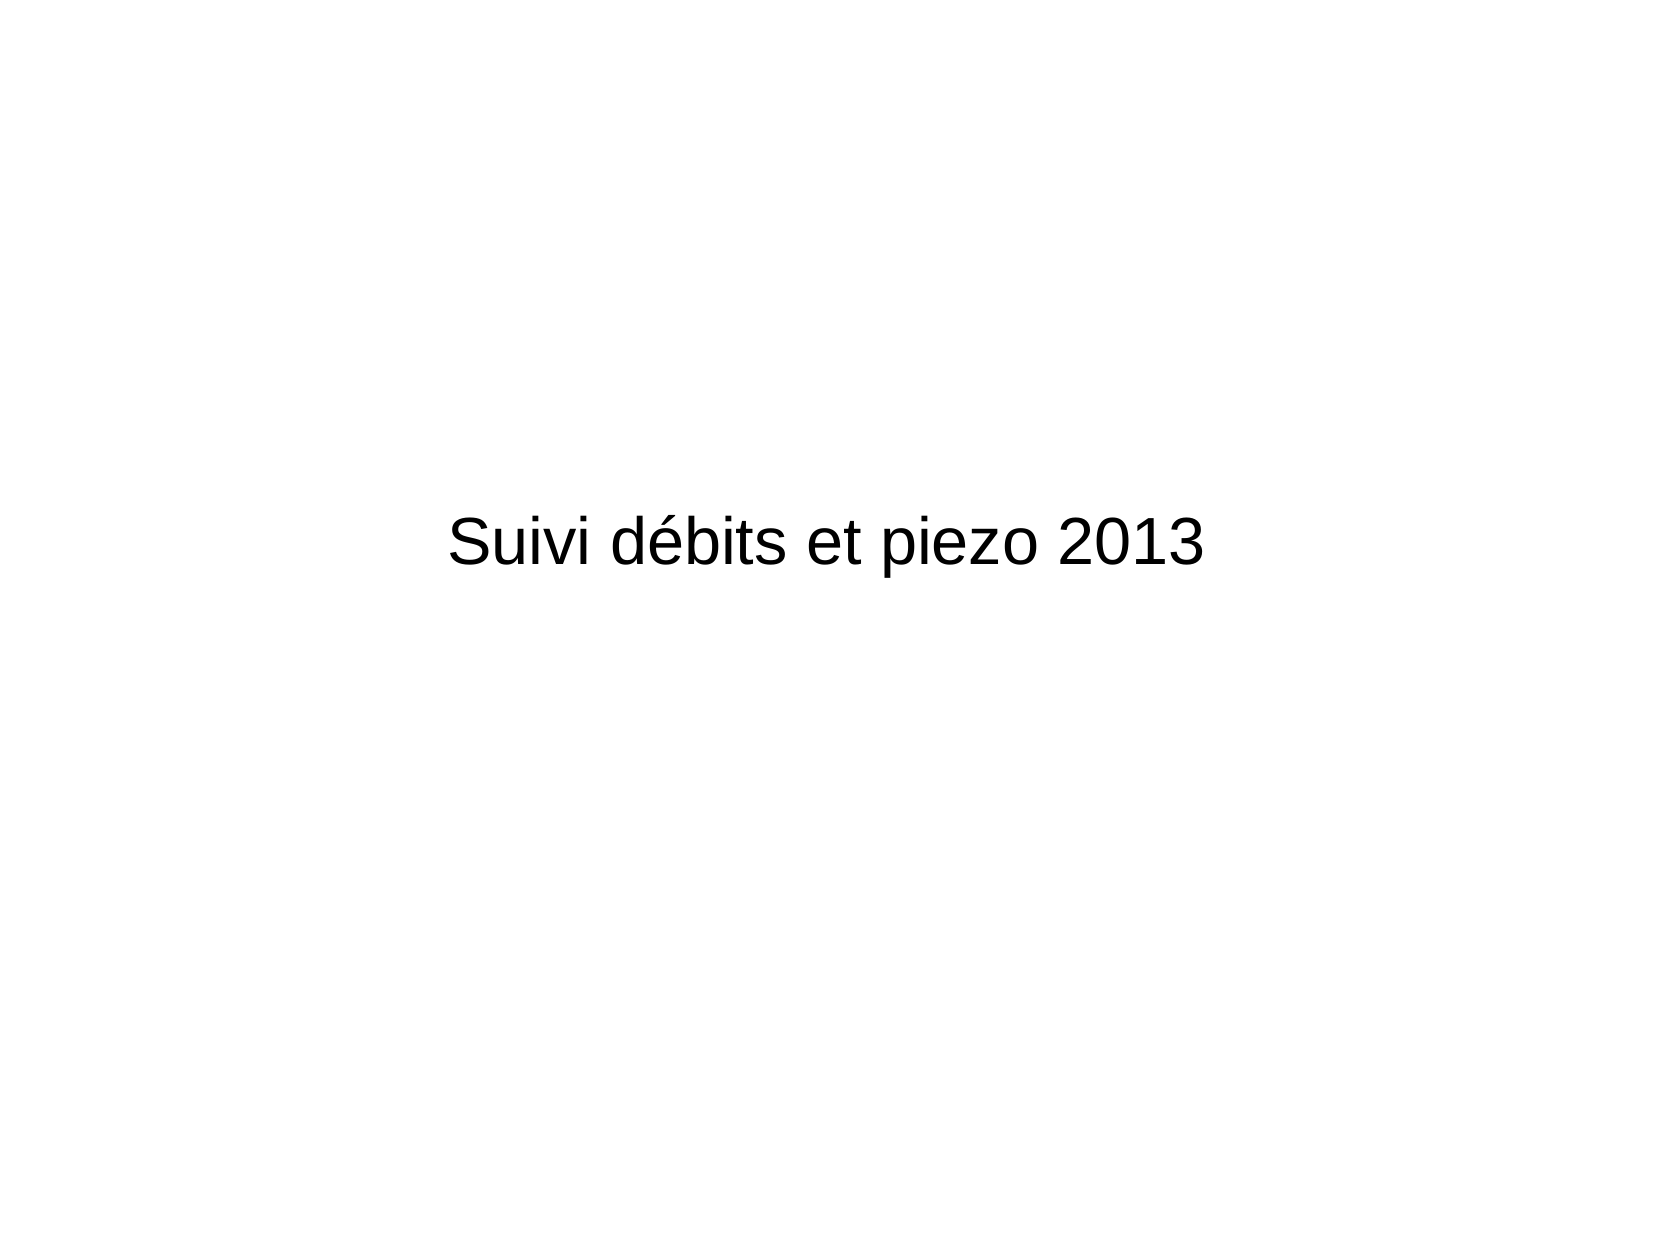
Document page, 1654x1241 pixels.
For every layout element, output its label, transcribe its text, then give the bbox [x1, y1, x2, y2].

subtitle Suivi débits et piezo 2013 [82, 56, 1571, 1102]
